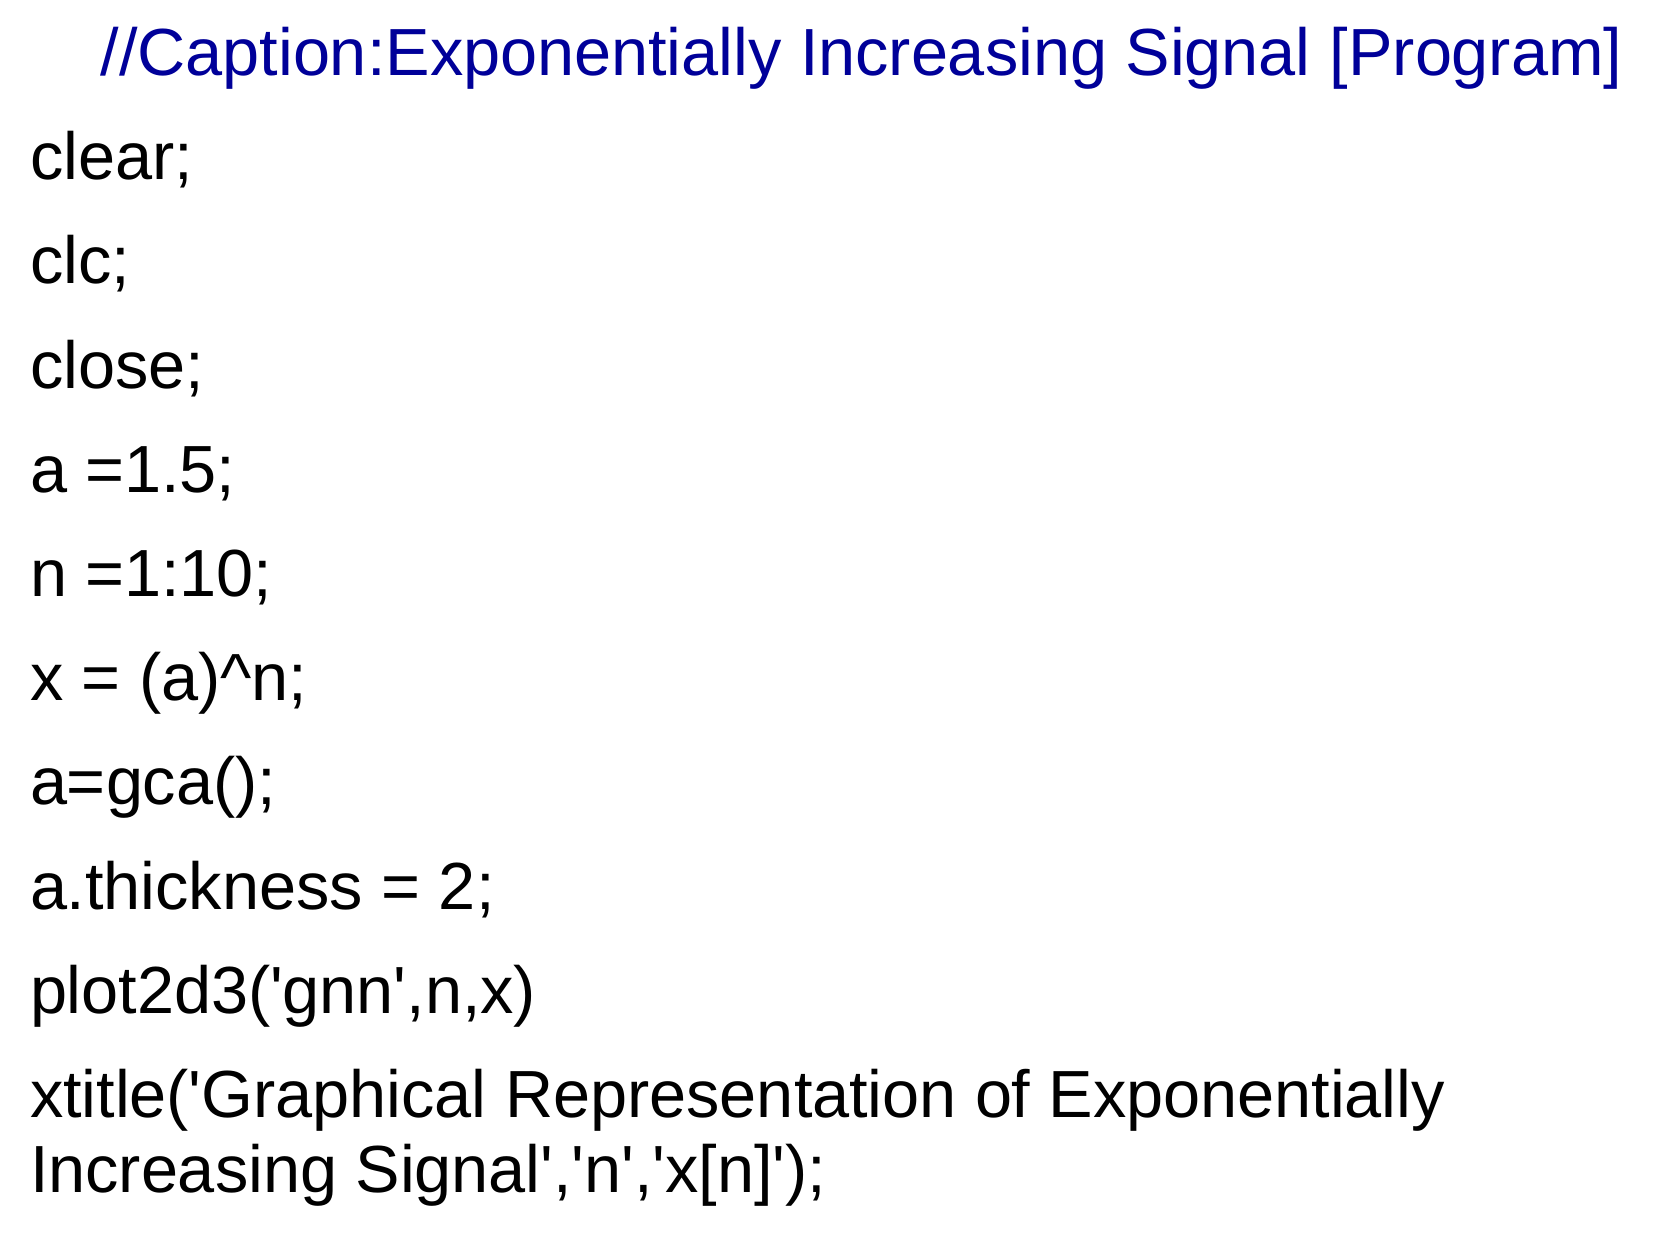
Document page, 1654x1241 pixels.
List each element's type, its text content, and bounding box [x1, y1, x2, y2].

list //Caption:Exponentially Increasing Signal [Program] clear; clc; close; a =1.5; n =1:10; x = (a)^n; a=gca(); a.thickness = 2; plot2d3('gnn',n,x) xtitle('Graphical Representation of Exponentially Increasing Signal','n','x[n]'); [30, 15, 1654, 1216]
